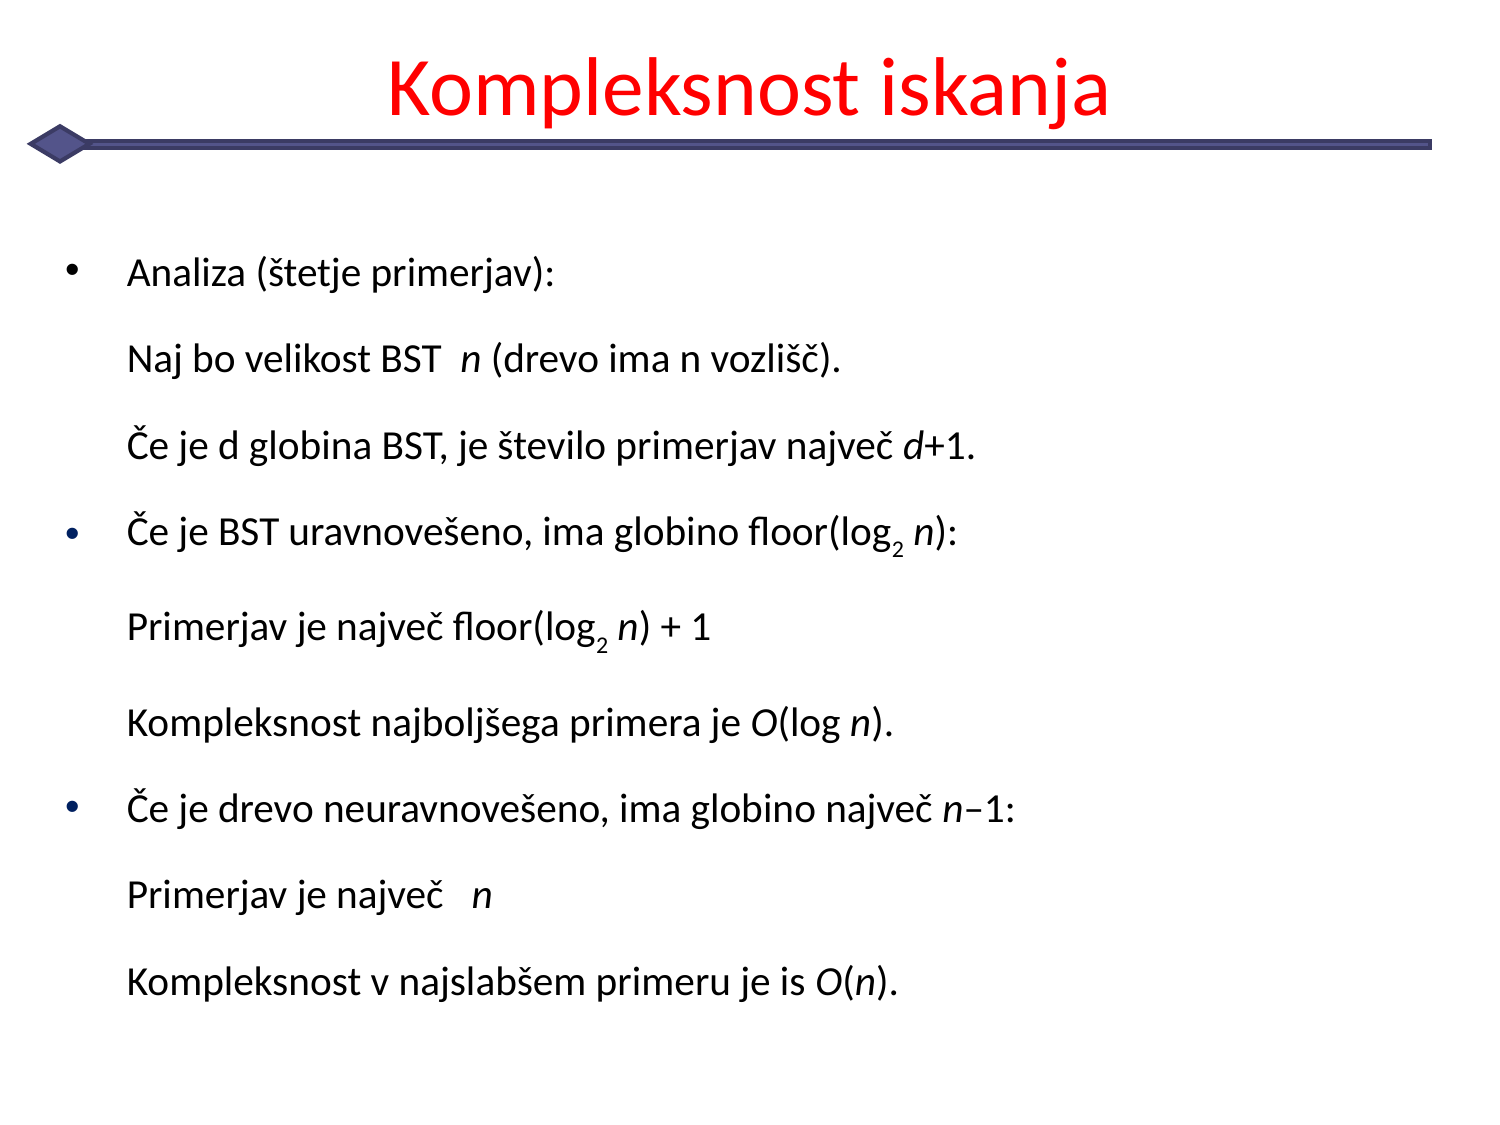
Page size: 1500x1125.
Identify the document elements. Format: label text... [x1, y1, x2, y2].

list Analiza (štetje primerjav): Naj bo velikost BST n (drevo ima n vozlišč). Če je d globina BST, je število primerjav največ d+1. Če je BST uravnovešeno, ima globino floor(log2 n): Primerjav je največ floor(log2 n) + 1 Kompleksnost najboljšega primera je O(log n). Če je drevo neuravnovešeno, ima globino največ n–1: Primerjav je največ n Kompleksnost v najslabšem primeru je is O(n). [50, 237, 1463, 1021]
title Kompleksnost iskanja [75, 23, 1426, 141]
